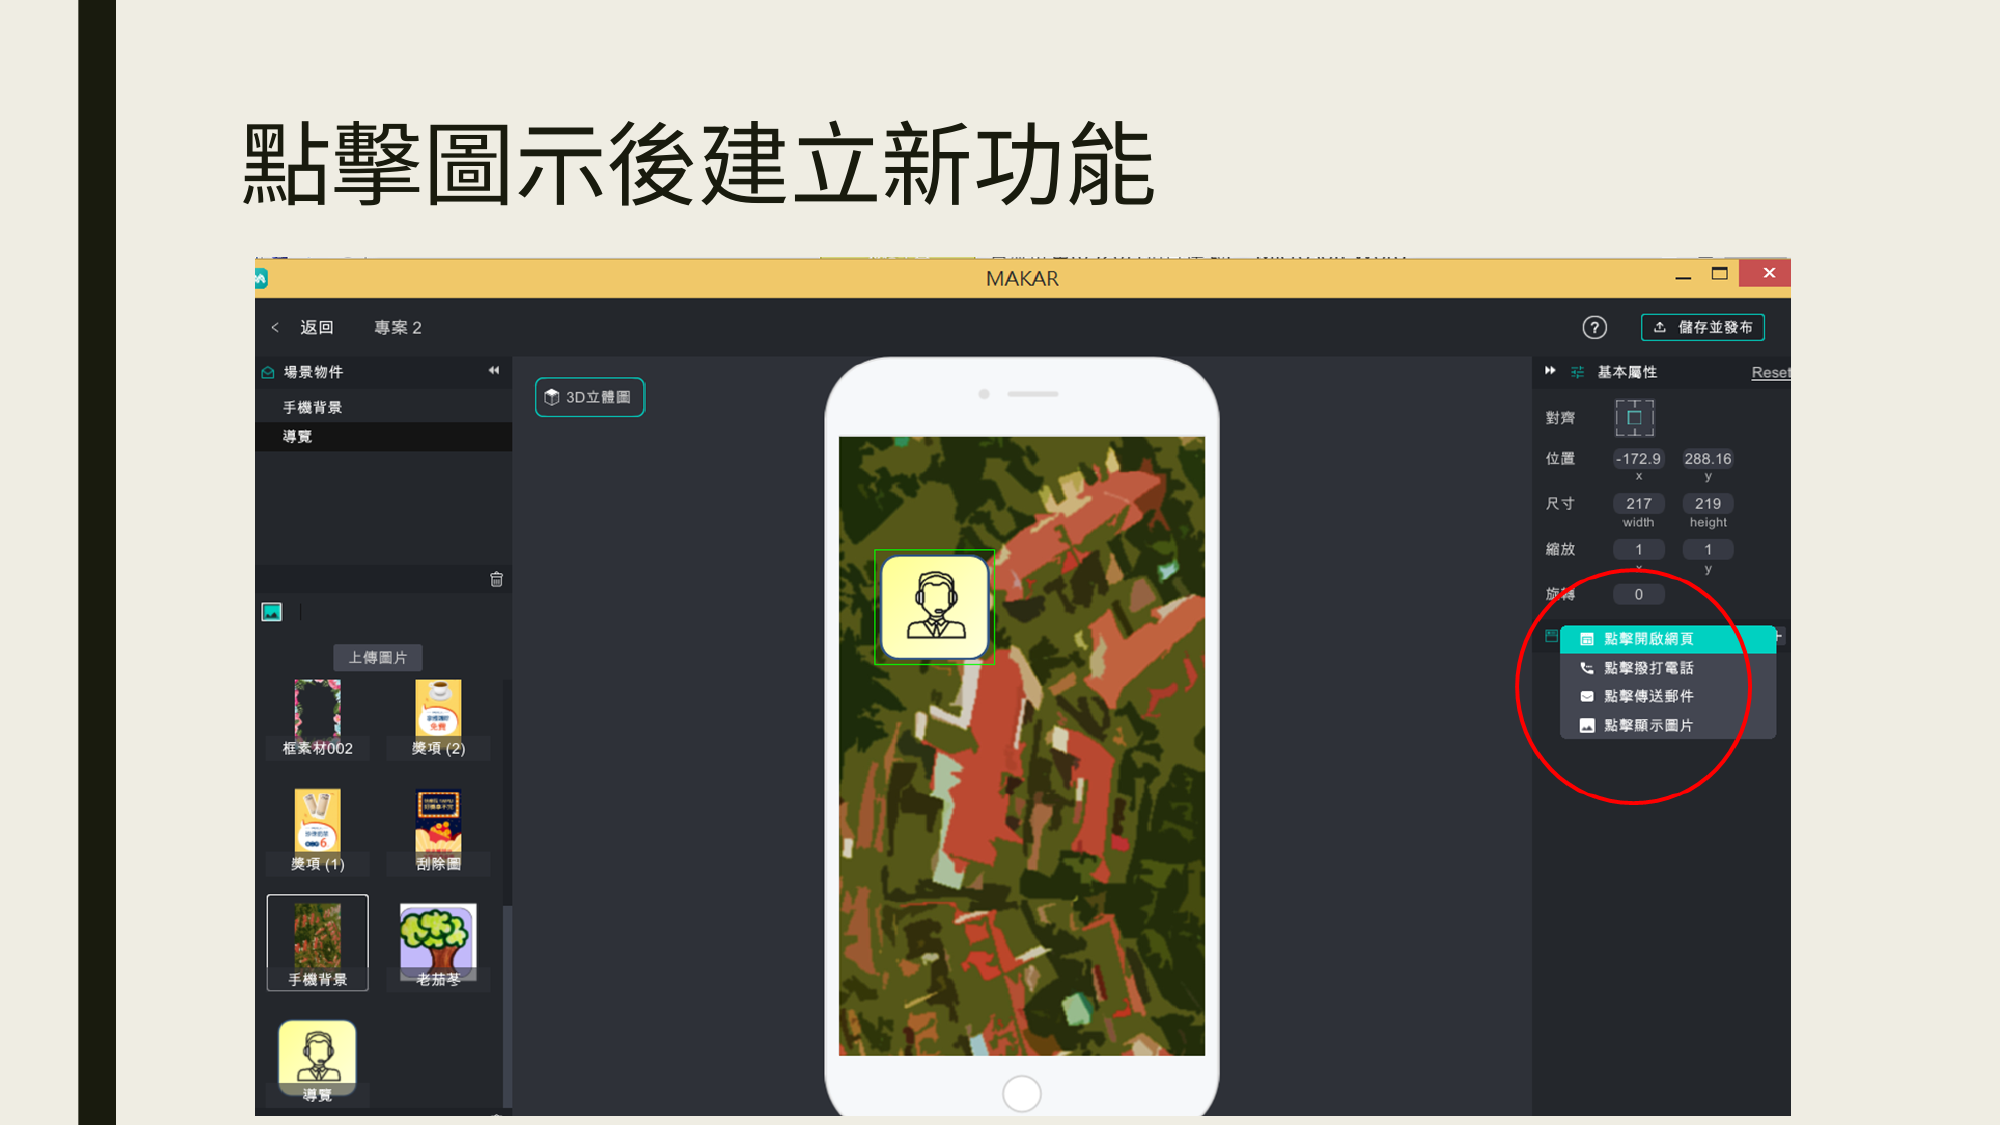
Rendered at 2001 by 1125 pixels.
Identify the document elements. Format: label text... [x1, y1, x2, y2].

title 點擊圖示後建立新功能 [225, 112, 1801, 357]
picture [255, 240, 1831, 1125]
